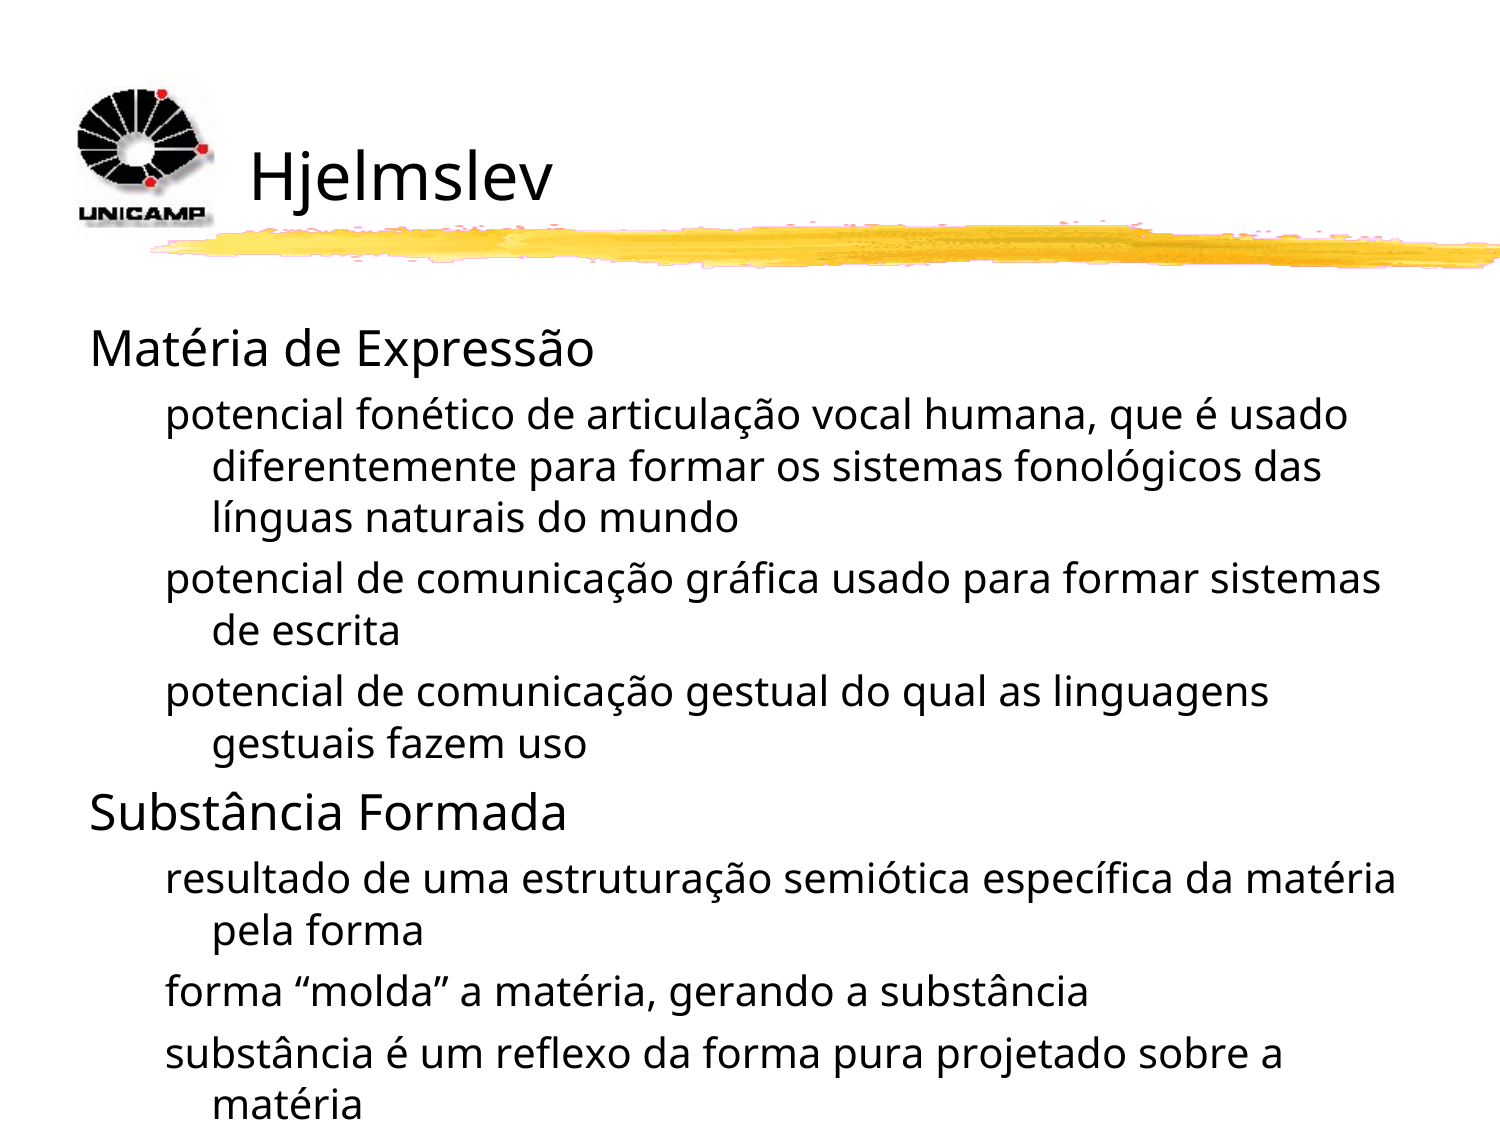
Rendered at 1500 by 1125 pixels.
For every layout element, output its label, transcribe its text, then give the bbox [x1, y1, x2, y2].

picture [75, 74, 1500, 279]
list Matéria de Expressão potencial fonético de articulação vocal humana, que é usado diferentemente para formar os sistemas fonológicos das línguas naturais do mundo potencial de comunicação gráfica usado para formar sistemas de escrita potencial de comunicação gestual do qual as linguagens gestuais fazem uso Substância Formada resultado de uma estruturação semiótica específica da matéria pela forma forma “molda” a matéria, gerando a substância substância é um reflexo da forma pura projetado sobre a matéria [74, 309, 1417, 1048]
title Hjelmslev [233, 37, 1434, 225]
